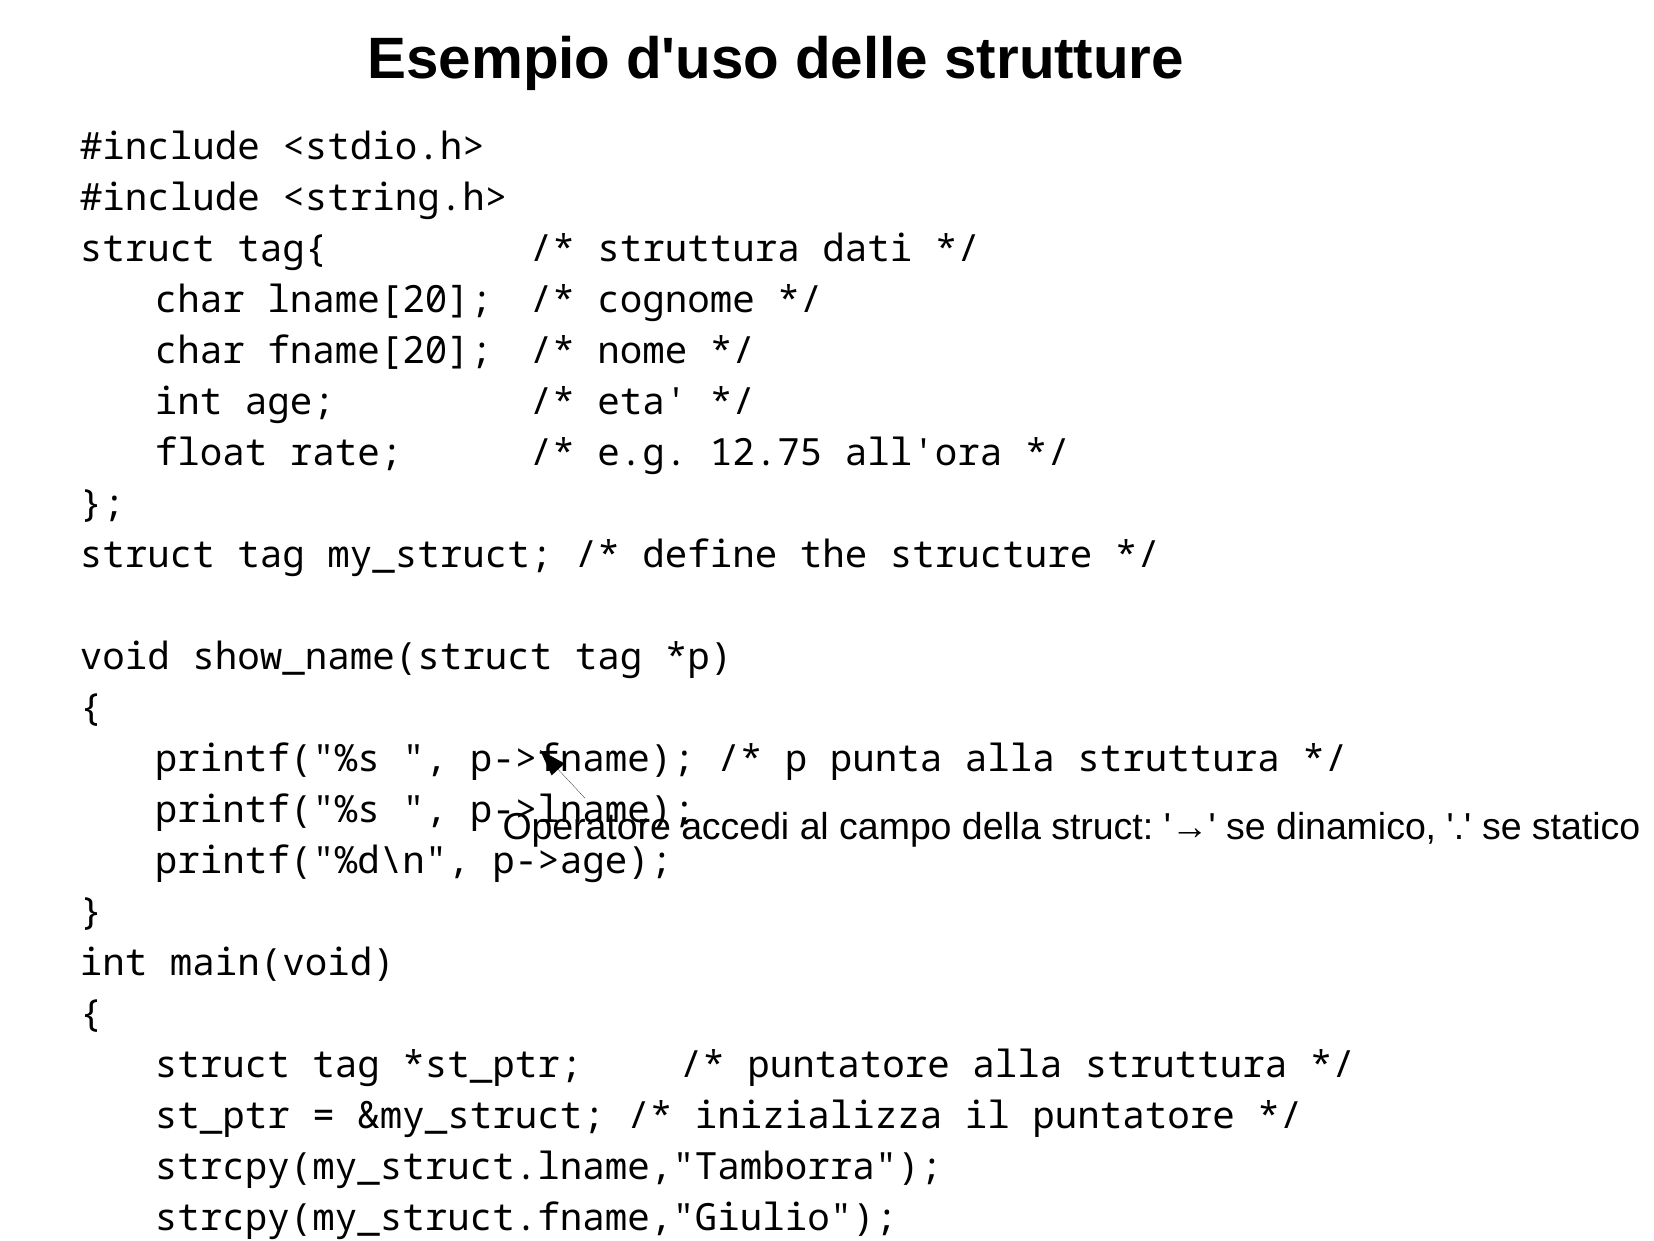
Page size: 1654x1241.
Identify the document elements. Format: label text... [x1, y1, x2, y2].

text_box Operatore accedi al campo della struct: '→' se dinamico, '.' se statico [487, 798, 1654, 856]
text_box #include <stdio.h> #include <string.h> struct tag{ /* struttura dati */ char lname[20]; /* cognome */ char fname[20]; /* nome */ int age; /* eta' */ float rate; /* e.g. 12.75 all'ora */ }; struct tag my_struct; /* define the structure */ void show_name(struct tag *p) { printf("%s ", p->fname); /* p punta alla struttura */ printf("%s ", p->lname); printf("%d\n", p->age); } int main(void) { struct tag *st_ptr; /* puntatore alla struttura */ st_ptr = &my_struct; /* inizializza il puntatore */ strcpy(my_struct.lname,"Tamborra"); strcpy(my_struct.fname,"Giulio"); my_struct.age = 63; show_name(st_ptr); /* passa il puntatore */ return 0; } [64, 9, 1591, 1241]
text_box Esempio d'uso delle strutture [352, 18, 1501, 99]
